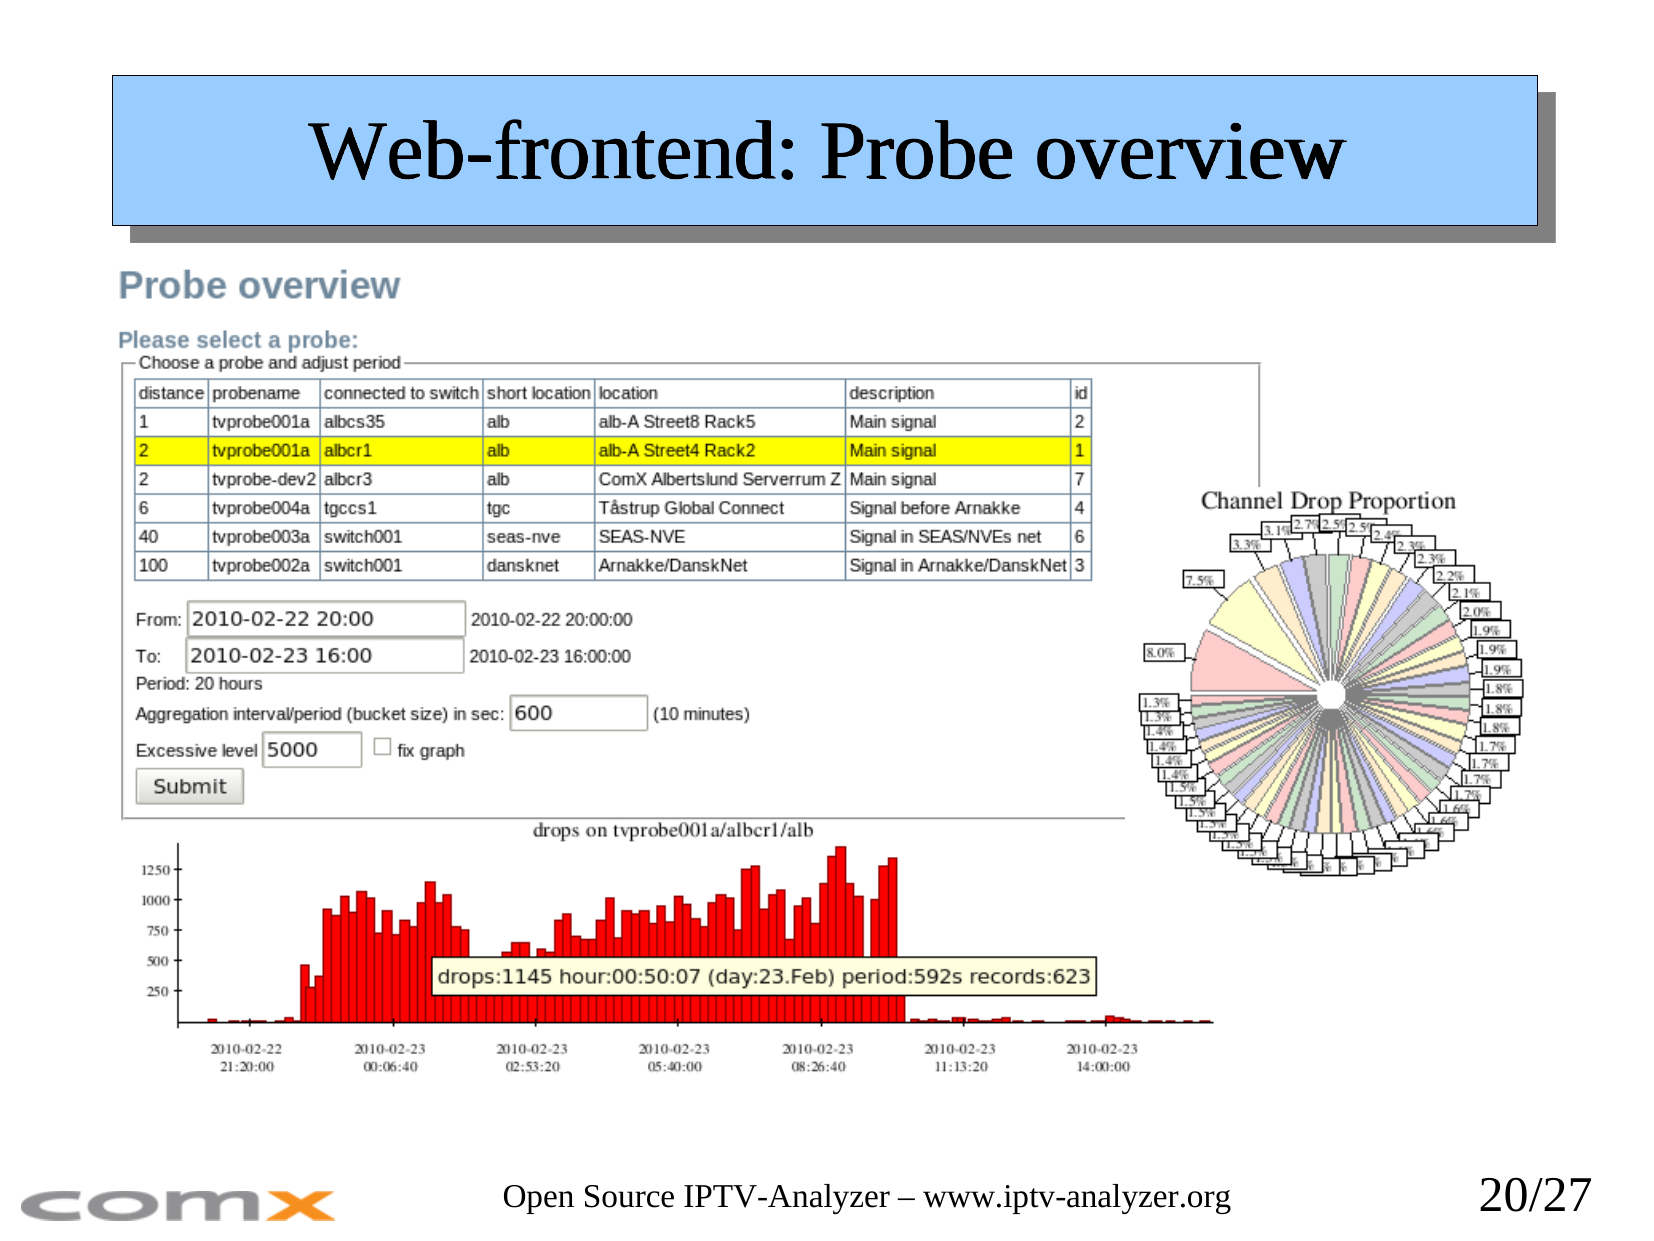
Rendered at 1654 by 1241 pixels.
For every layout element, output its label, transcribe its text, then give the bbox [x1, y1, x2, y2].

title Web-frontend: Probe overview [116, 90, 1538, 211]
picture [21, 1191, 335, 1221]
picture [112, 262, 1538, 1078]
